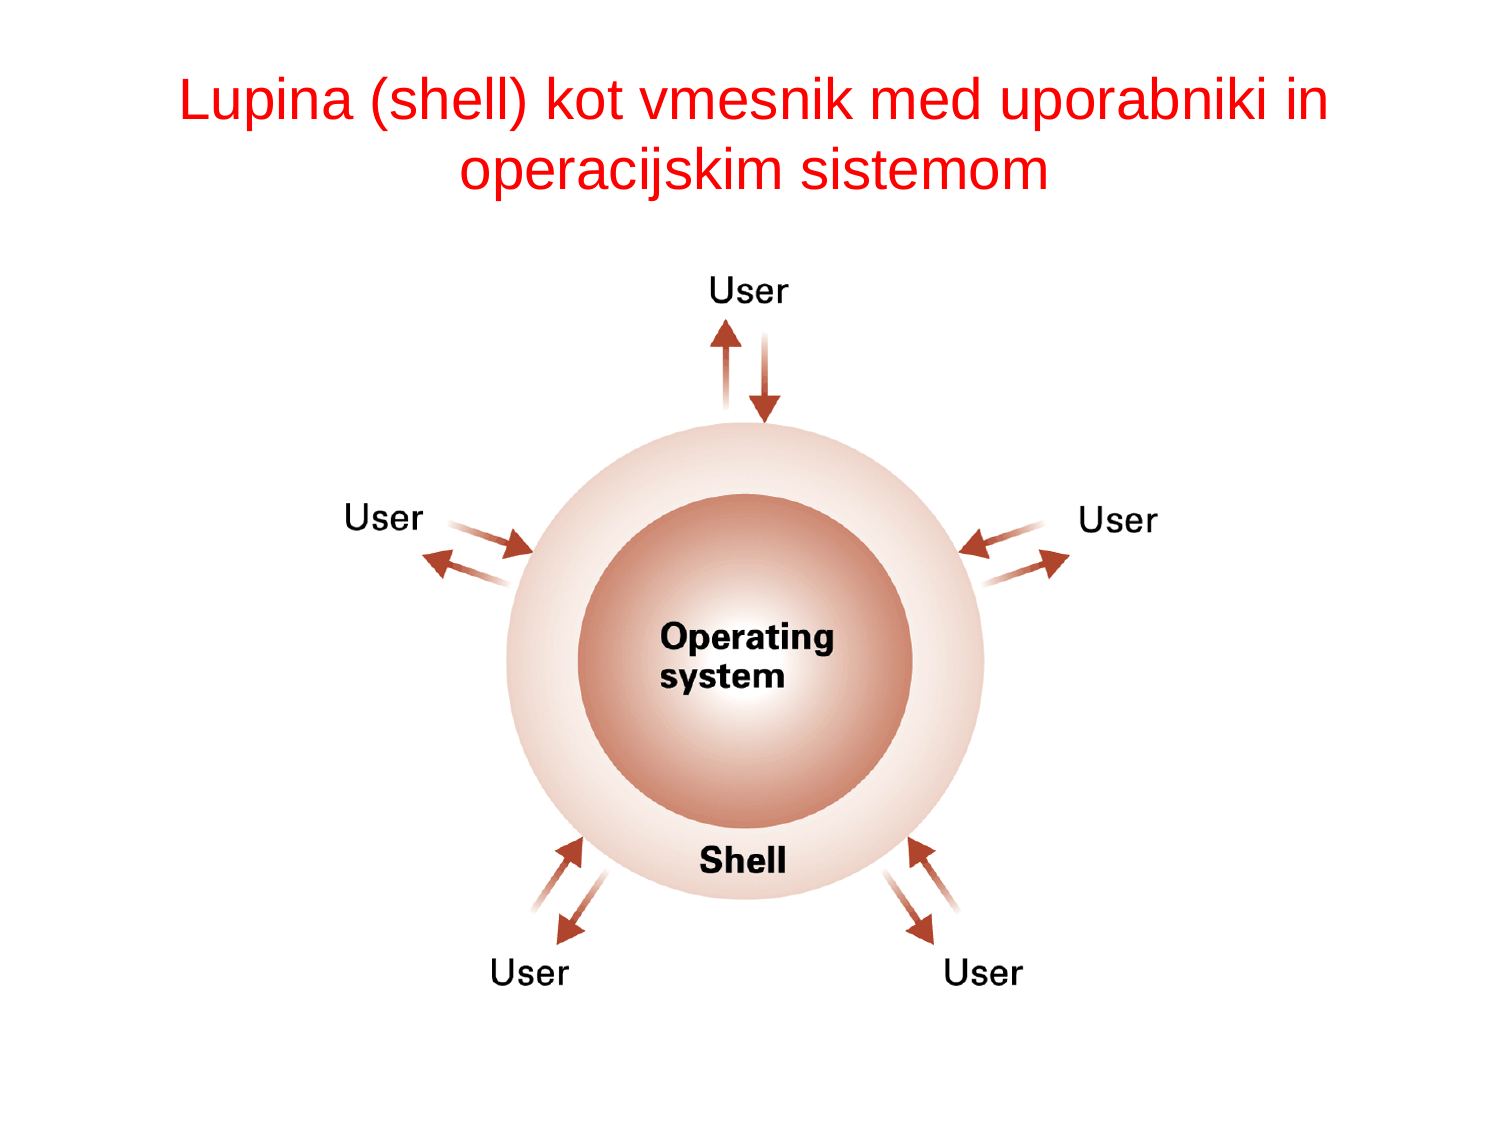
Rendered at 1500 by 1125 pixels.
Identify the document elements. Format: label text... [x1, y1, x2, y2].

picture [342, 268, 1158, 1000]
title Lupina (shell) kot vmesnik med uporabniki in operacijskim sistemom [47, 37, 1463, 225]
